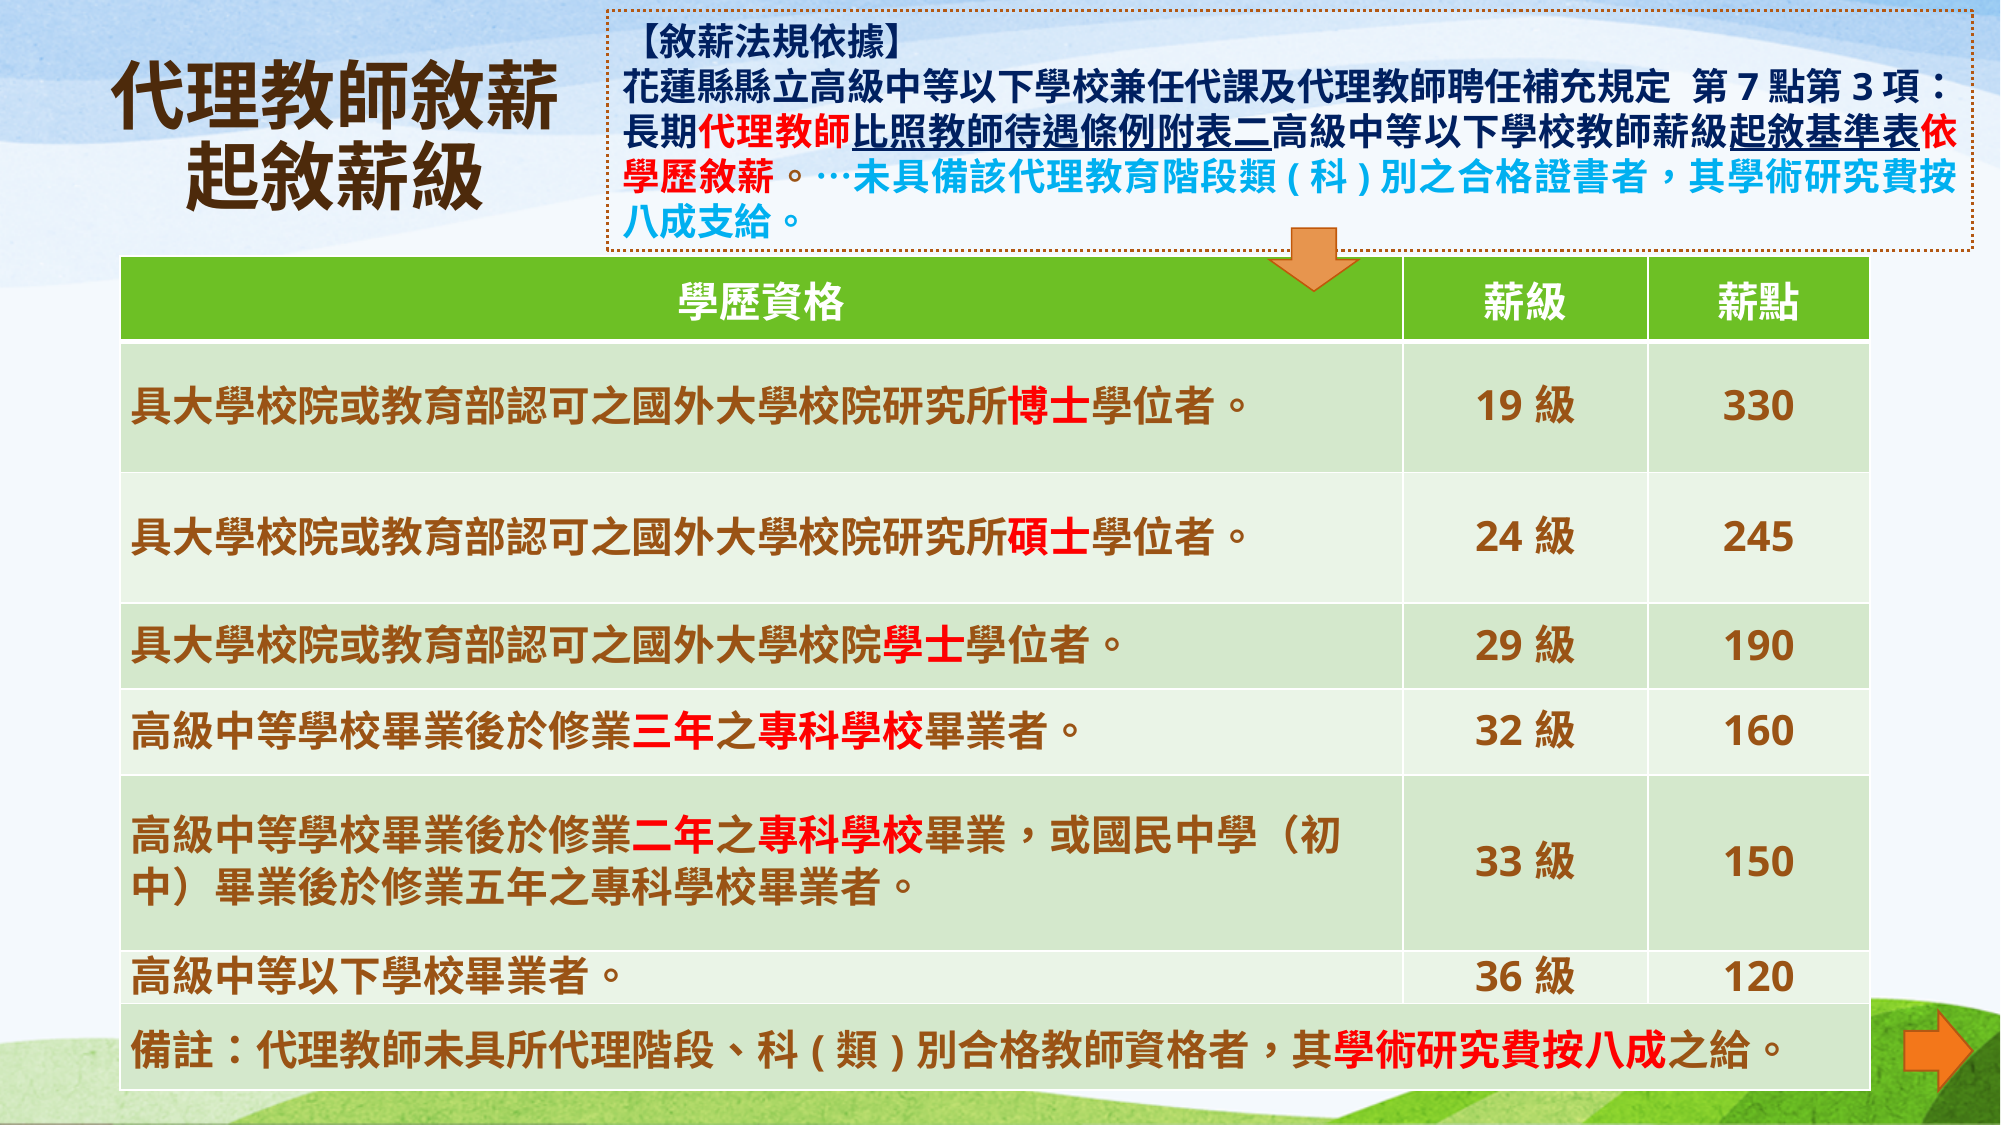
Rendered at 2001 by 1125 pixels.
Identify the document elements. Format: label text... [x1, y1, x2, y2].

text_box 【敘薪法規依據】 花蓮縣縣立高級中等以下學校兼任代課及代理教師聘任補充規定 第7點第3項： 長期代理教師比照教師待遇條例附表二高級中等以下學校教師薪級起敘基準表依學歷敘薪。…未具備該代理教育階段類(科)別之合格證書者，其學術研究費按八成支給。 [607, 10, 1973, 251]
table_cell 33級 [1404, 776, 1647, 950]
table_header 學歷資格 [121, 257, 1402, 339]
table_cell 高級中等學校畢業後於修業三年之專科學校畢業者。 [121, 690, 1402, 774]
text_box [1904, 1011, 1973, 1091]
title 代理教師敘薪 起敘薪級 [81, 73, 591, 229]
table_cell 24級 [1404, 473, 1647, 602]
table_cell 具大學校院或教育部認可之國外大學校院研究所碩士學位者。 [121, 473, 1402, 602]
picture [0, 0, 2001, 1125]
table_cell 29級 [1404, 604, 1647, 688]
text_box [1269, 228, 1359, 292]
table_cell 160 [1649, 690, 1869, 774]
table_cell 高級中等以下學校畢業者。 [121, 952, 1402, 1003]
table_cell 330 [1649, 344, 1869, 472]
table_cell 245 [1649, 473, 1869, 602]
table_cell 具大學校院或教育部認可之國外大學校院研究所博士學位者。 [121, 344, 1402, 472]
table_cell 備註：代理教師未具所代理階段、科(類)別合格教師資格者，其學術研究費按八成之給。 [121, 1004, 1869, 1089]
table_cell 190 [1649, 604, 1869, 688]
table_cell 120 [1649, 952, 1869, 1003]
table_cell 32級 [1404, 690, 1647, 774]
table_header 薪點 [1649, 257, 1869, 339]
table_cell 36級 [1404, 952, 1647, 1003]
table_cell 19級 [1404, 344, 1647, 472]
table_cell 高級中等學校畢業後於修業二年之專科學校畢業，或國民中學（初中）畢業後於修業五年之專科學校畢業者。 [121, 776, 1402, 950]
table_cell 具大學校院或教育部認可之國外大學校院學士學位者。 [121, 604, 1402, 688]
table_header 薪級 [1404, 257, 1647, 339]
table_cell 150 [1649, 776, 1869, 950]
